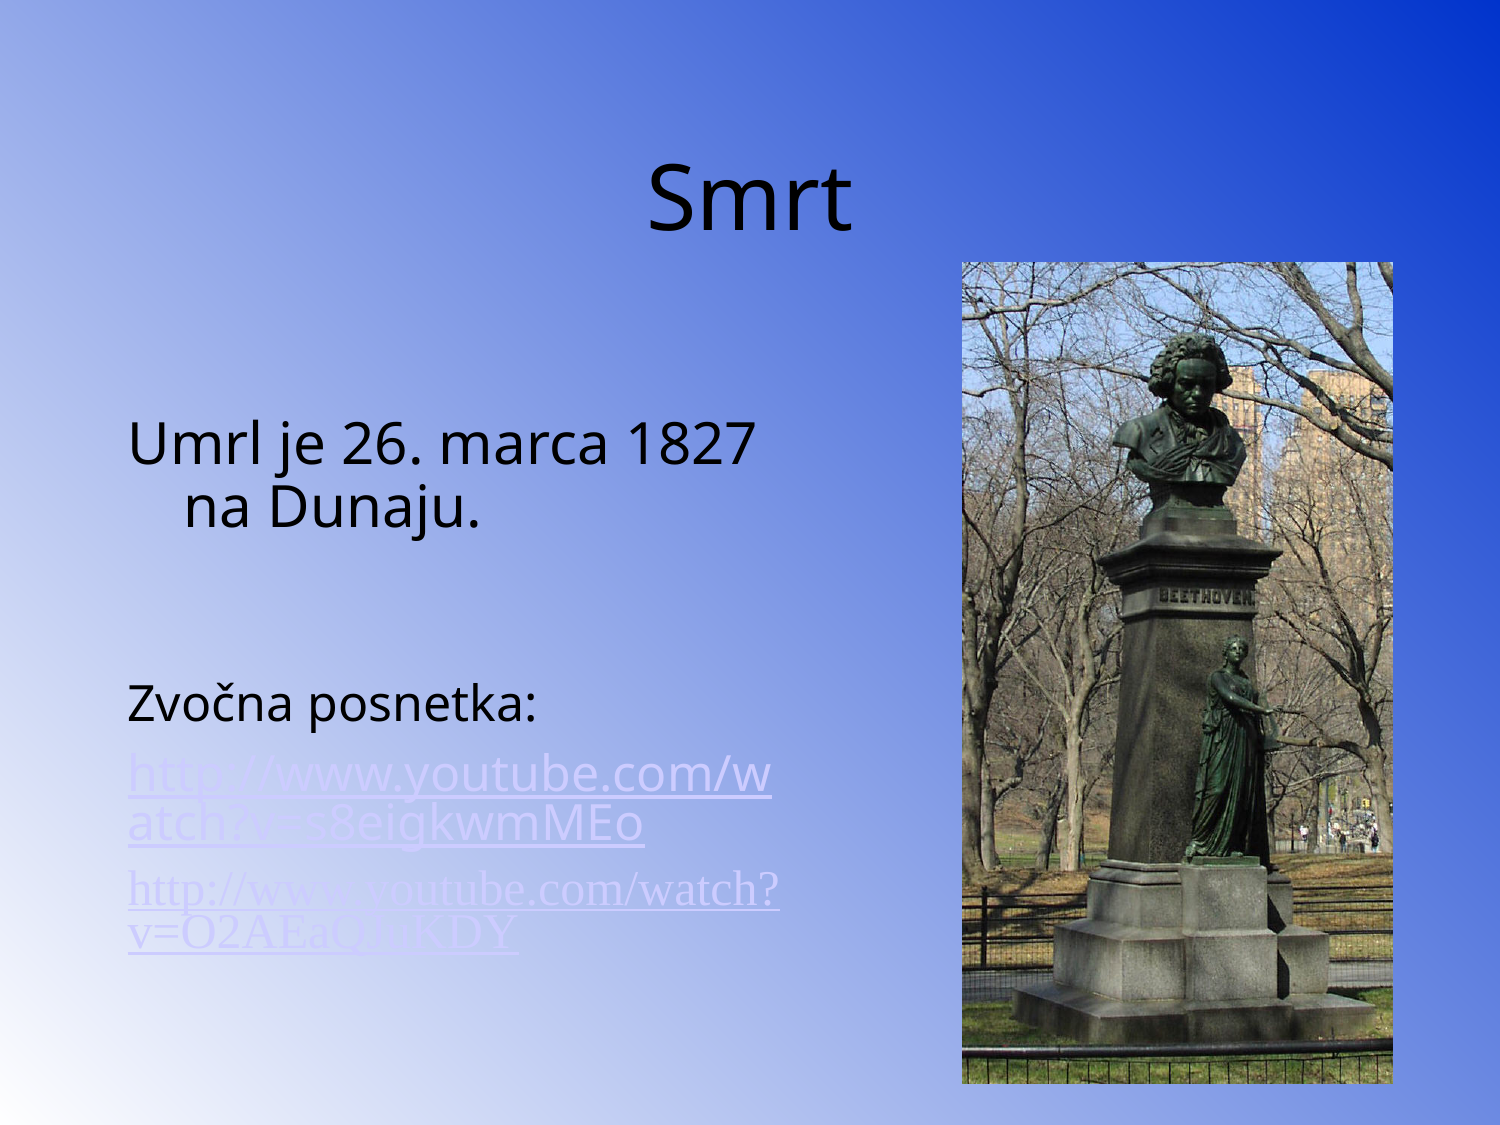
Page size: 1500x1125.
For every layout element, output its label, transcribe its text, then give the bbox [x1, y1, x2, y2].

list Umrl je 26. marca 1827 na Dunaju. Zvočna posnetka: http://www.youtube.com/watch?v=s8eigkwmMEo http://www.youtube.com/watch?v=O2AEaQJuKDY [112, 324, 813, 1000]
picture [962, 262, 1393, 1084]
title Smrt [112, 99, 1388, 288]
